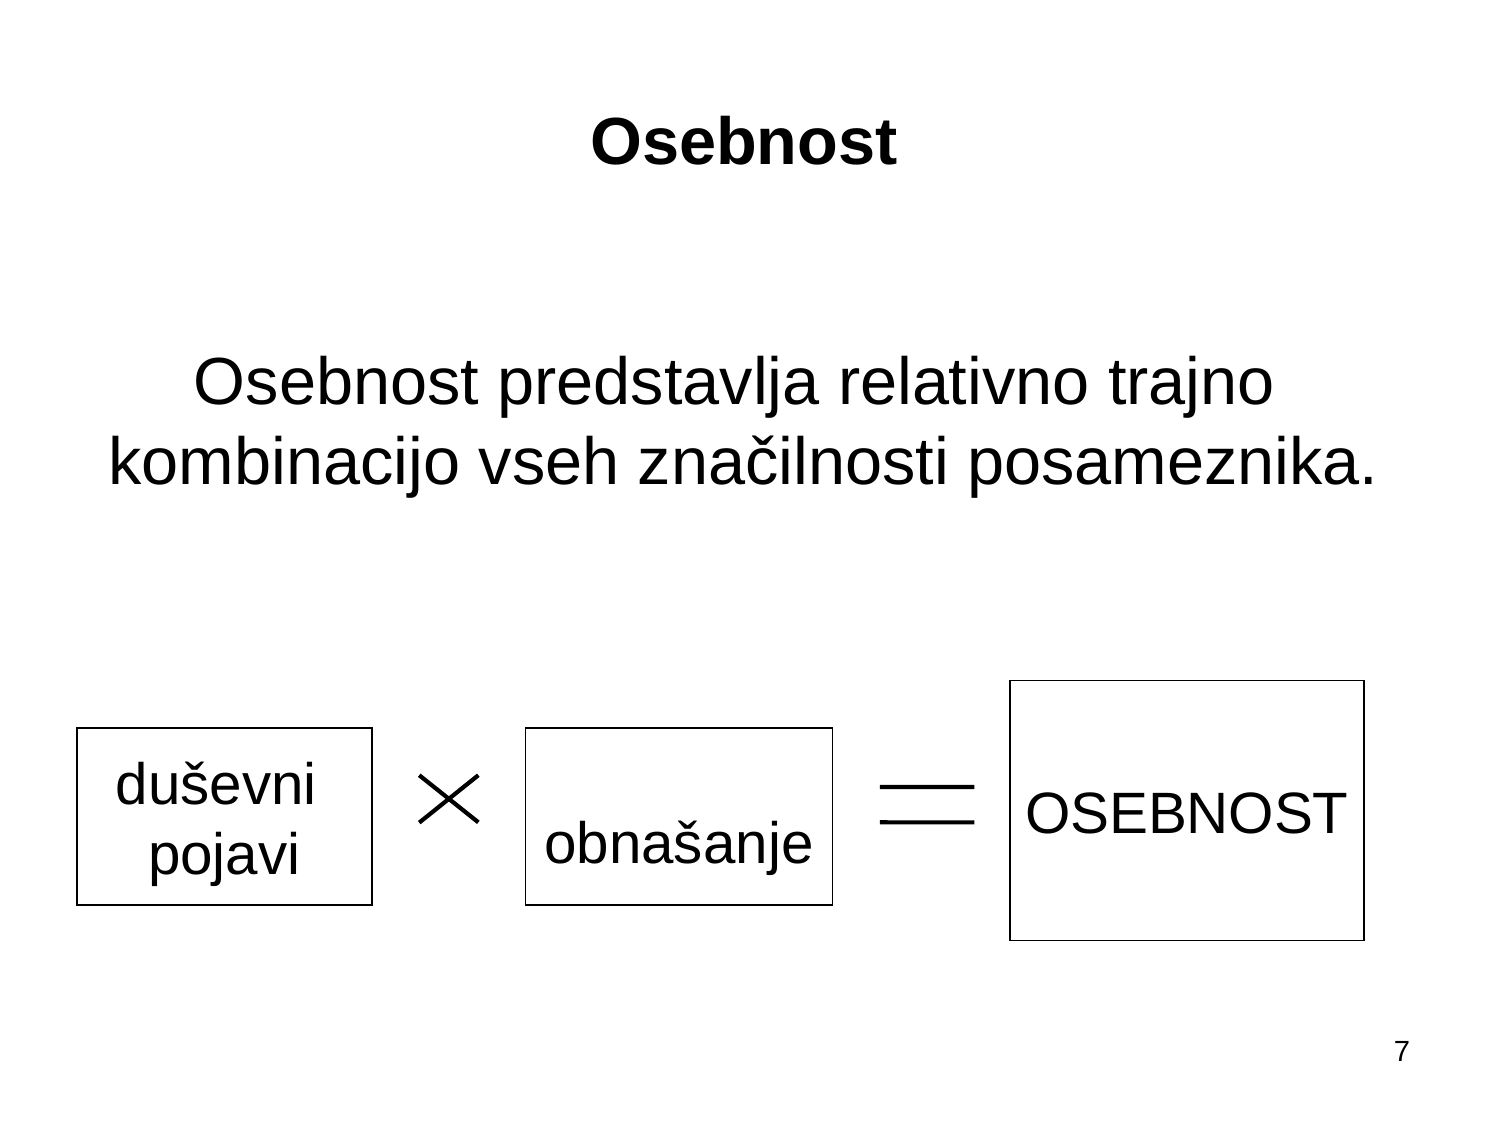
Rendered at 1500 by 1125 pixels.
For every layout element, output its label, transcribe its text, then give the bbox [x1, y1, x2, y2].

slide_number <number> [1074, 1024, 1425, 1103]
text_box obnašanje [525, 727, 833, 905]
text_box OSEBNOST [1009, 680, 1364, 941]
text_box duševni pojavi [76, 727, 373, 905]
title Osebnost Osebnost predstavlja relativno trajno kombinacijo vseh značilnosti posameznika. [64, 42, 1424, 634]
